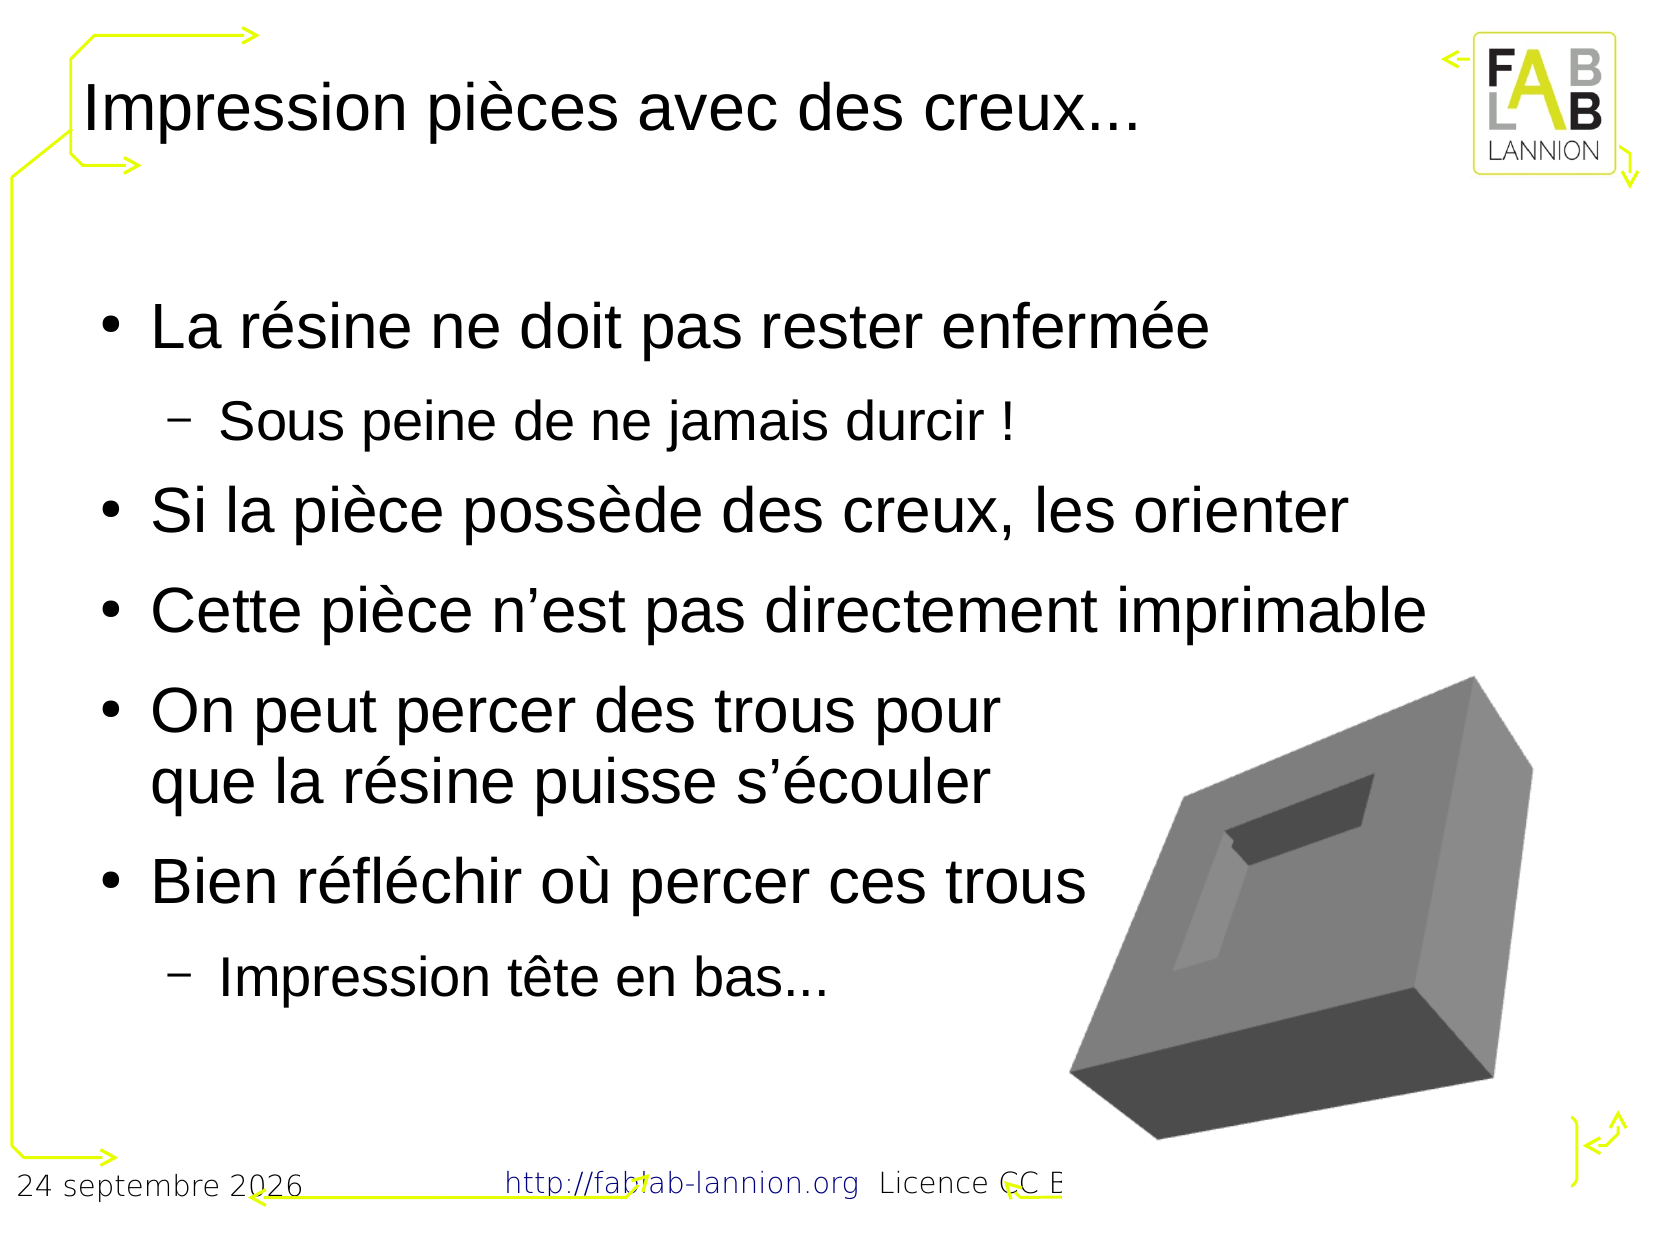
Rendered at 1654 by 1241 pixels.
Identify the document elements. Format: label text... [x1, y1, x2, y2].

title Impression pièces avec des creux... [82, 49, 1441, 166]
picture [1062, 1010, 1571, 1217]
list La résine ne doit pas rester enfermée Sous peine de ne jamais durcir ! Si la pièce possède des creux, les orienter Cette pièce n’est pas directement imprimable On peut percer des trous pour que la résine puisse s’écouler Bien réfléchir où percer ces trous Impression tête en bas... [82, 290, 1571, 1010]
picture [1470, 29, 1619, 178]
